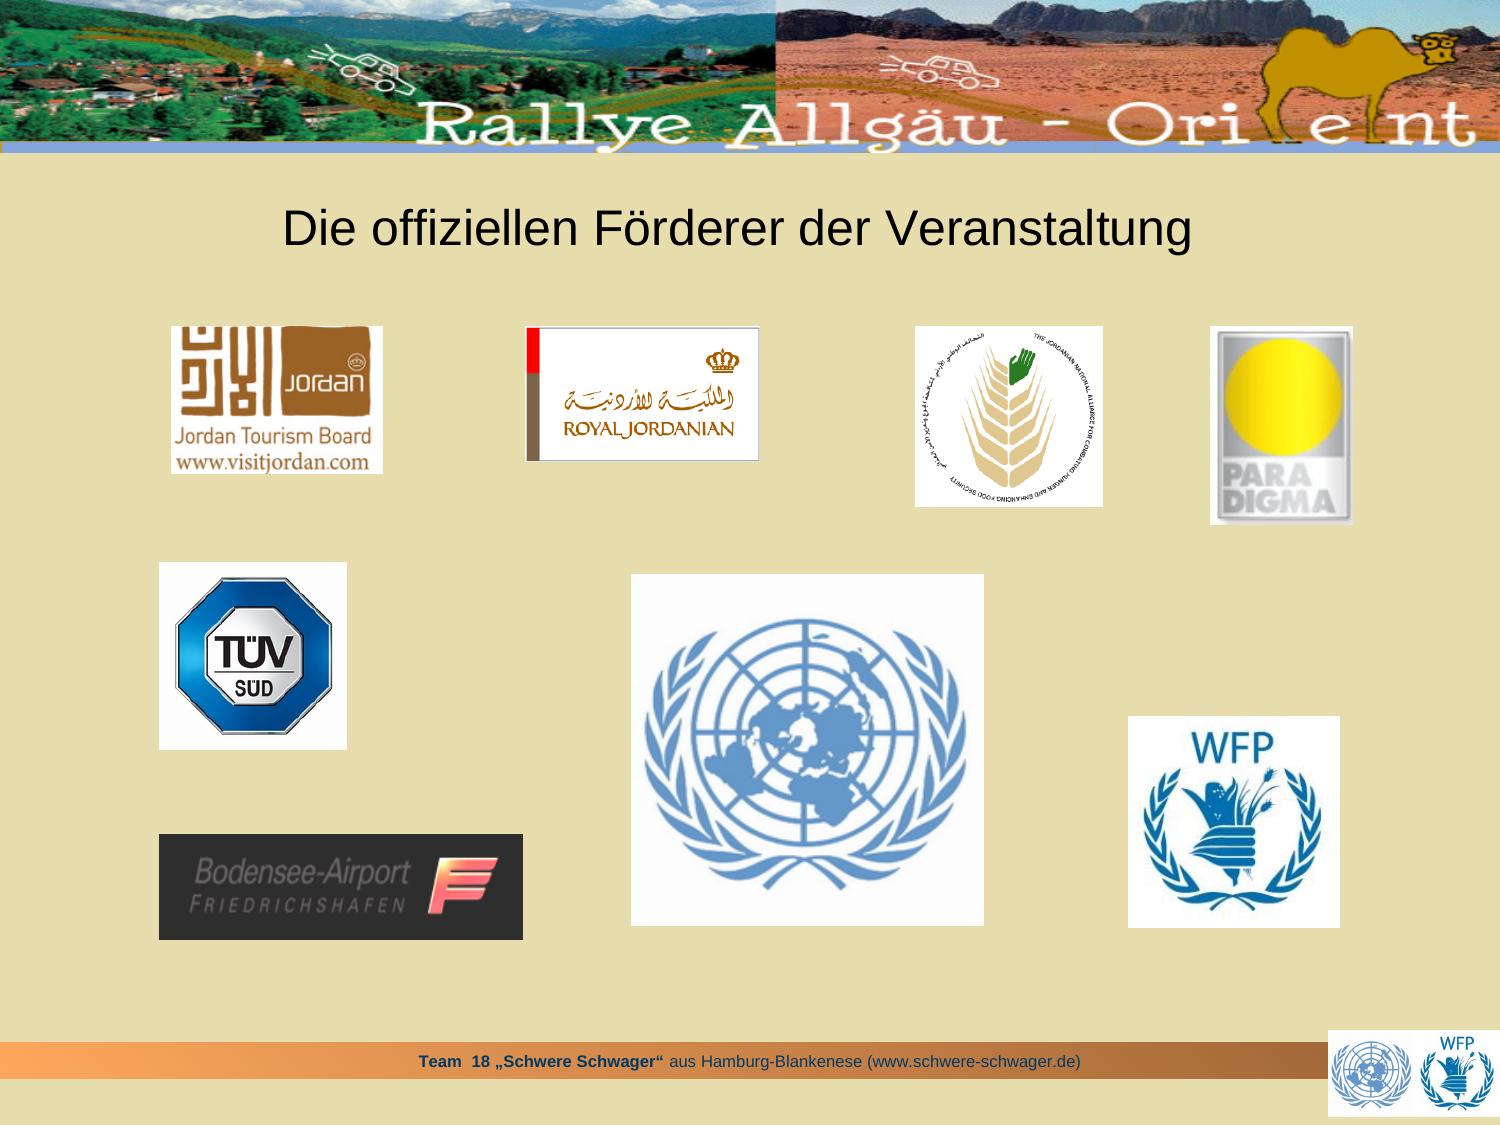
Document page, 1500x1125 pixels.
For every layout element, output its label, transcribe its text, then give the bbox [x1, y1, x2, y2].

picture [159, 562, 347, 751]
picture [171, 326, 383, 474]
picture [631, 574, 984, 927]
picture [159, 834, 523, 940]
picture [1128, 716, 1340, 928]
picture [0, 0, 1500, 153]
picture [915, 326, 1103, 507]
picture [525, 326, 760, 462]
text_box Die offiziellen Förderer der Veranstaltung [58, 187, 1418, 263]
picture [1328, 1030, 1500, 1117]
picture [1210, 326, 1353, 525]
